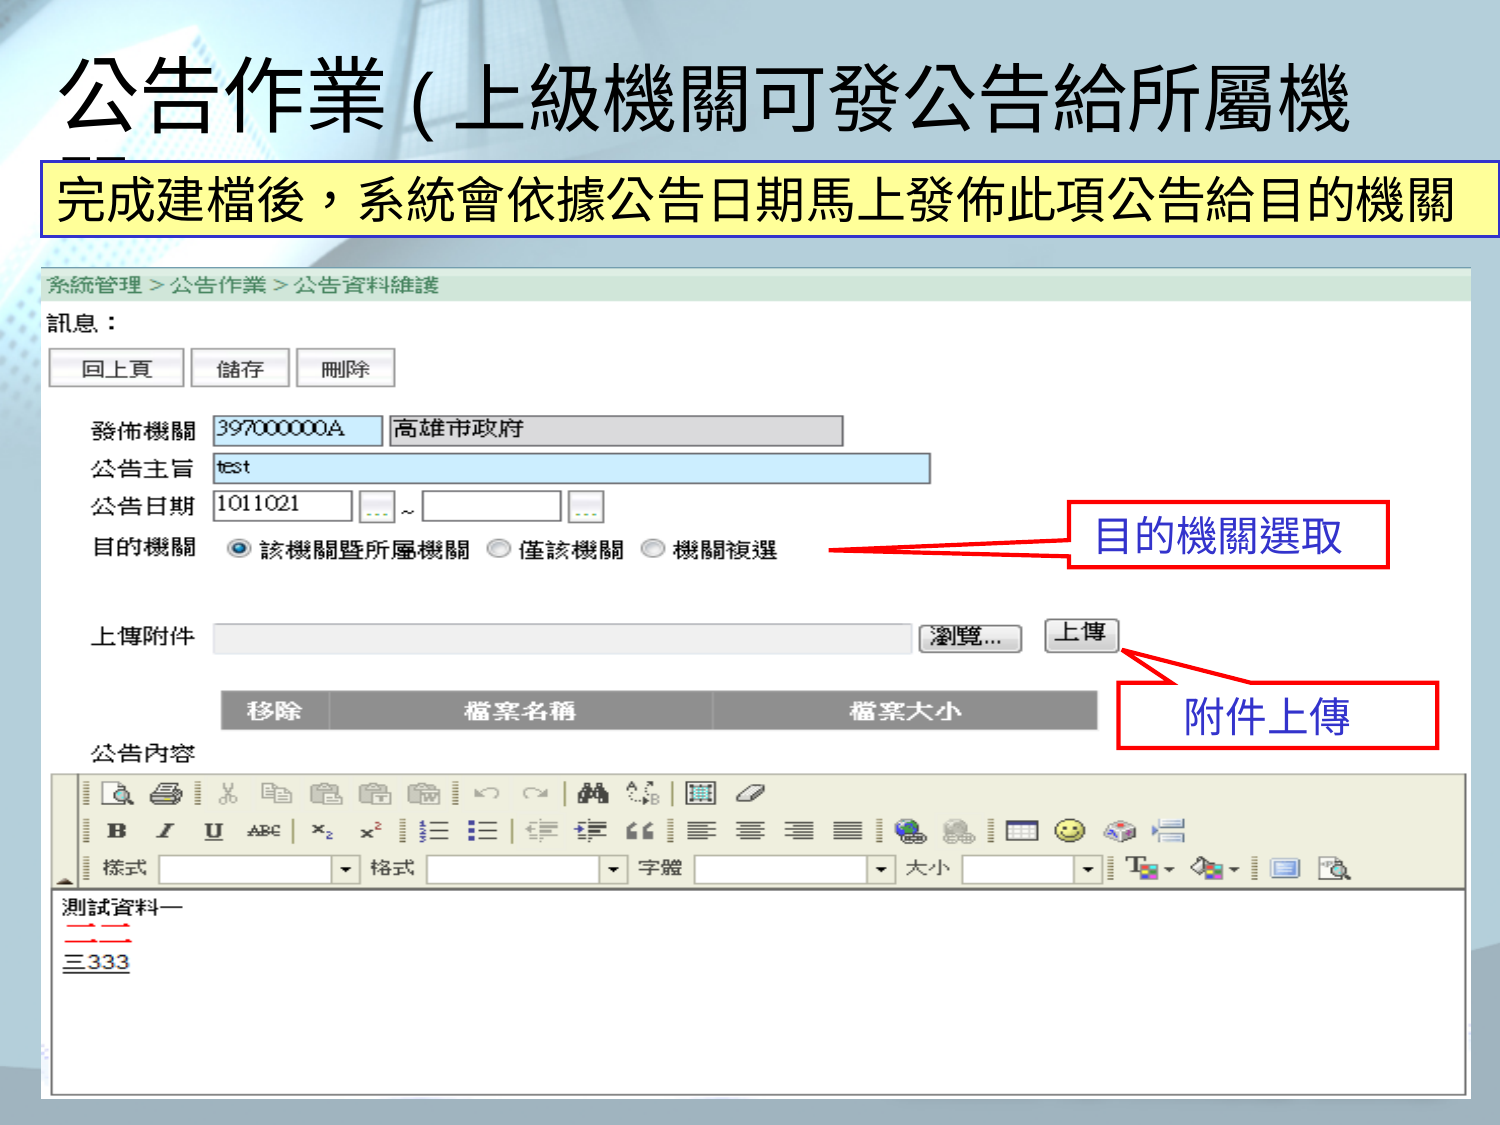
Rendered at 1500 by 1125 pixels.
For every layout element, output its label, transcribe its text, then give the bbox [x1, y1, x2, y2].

text_box 目的機關選取 [828, 502, 1388, 568]
text_box 公告作業(上級機關可發公告給所屬機關) [41, 35, 1471, 161]
picture [41, 267, 1471, 1099]
text_box 附件上傳 [1118, 649, 1438, 748]
text_box 公告作業(上級機關可發公告給所屬機關) [41, 237, 1471, 241]
text_box 完成建檔後，系統會依據公告日期馬上發佈此項公告給目的機關 [41, 161, 1500, 237]
